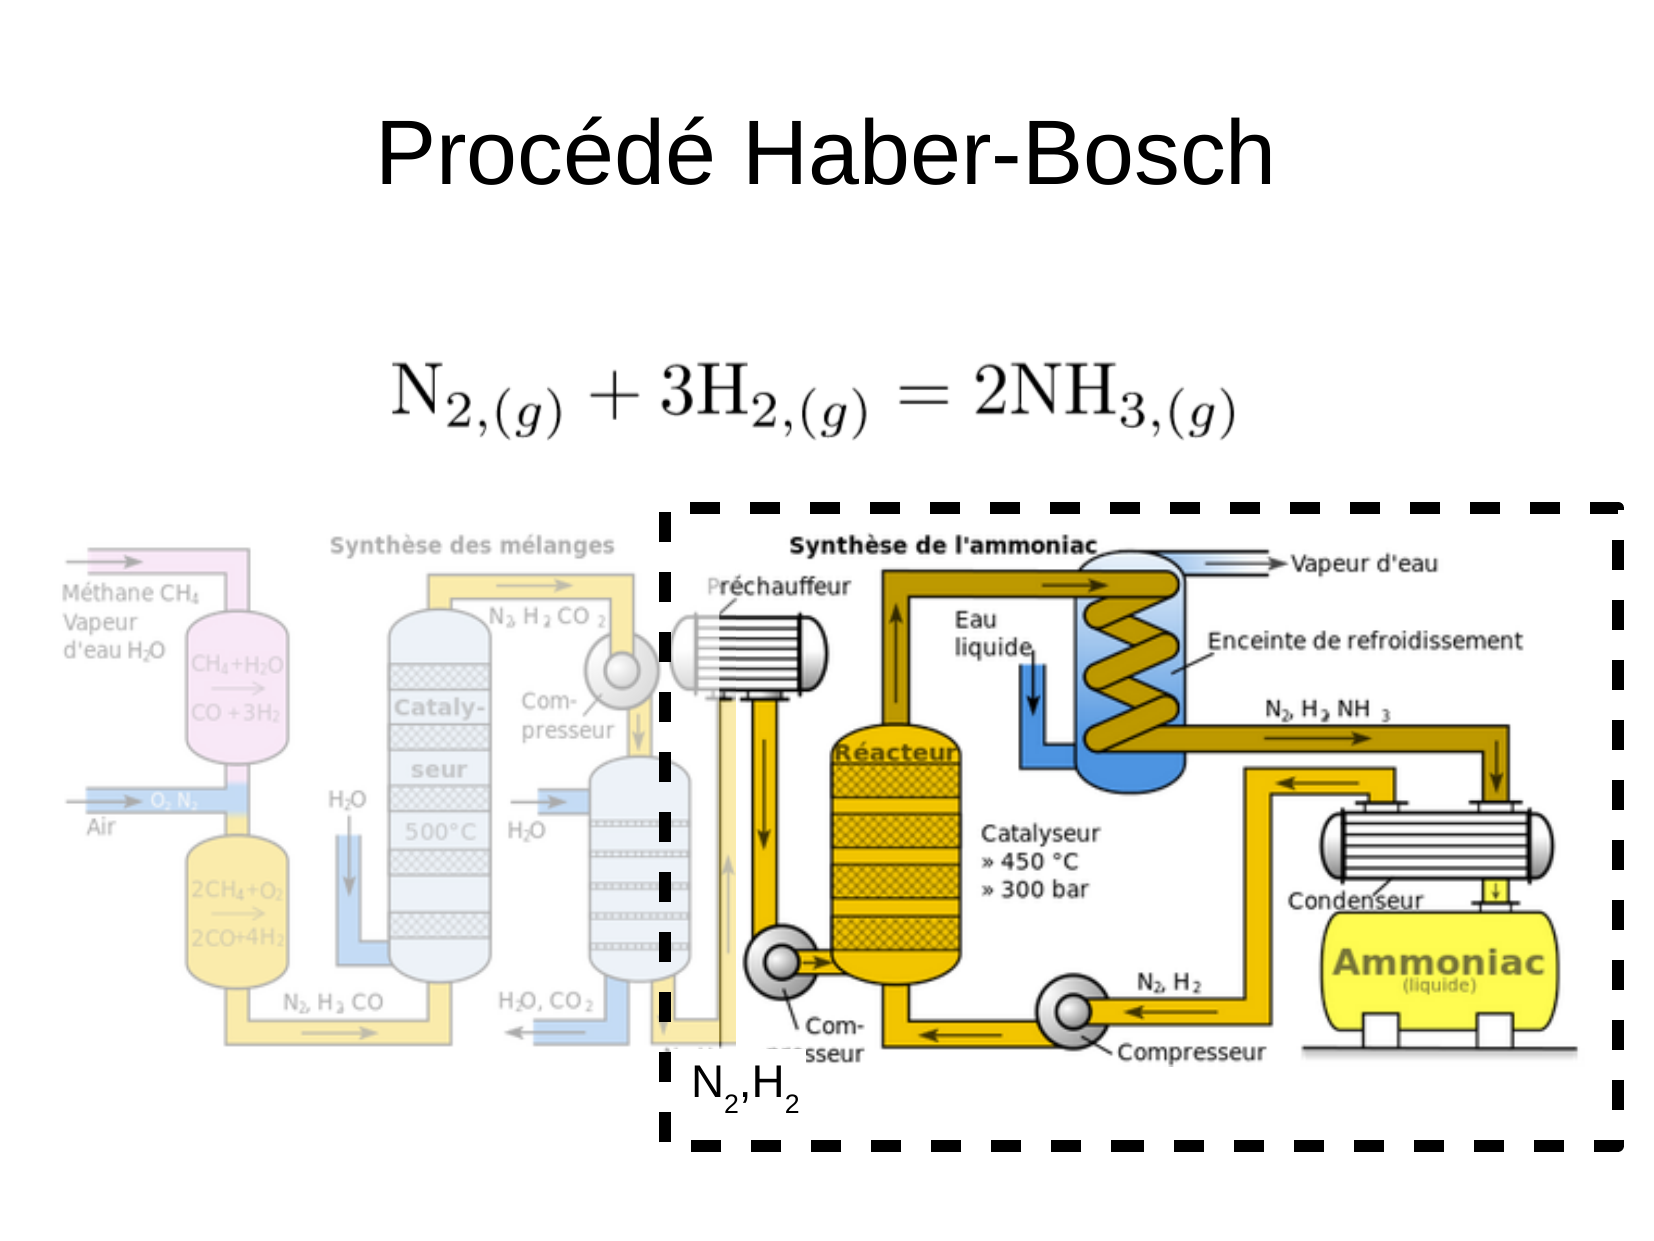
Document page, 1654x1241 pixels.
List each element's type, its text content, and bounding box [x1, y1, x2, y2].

picture [363, 338, 1264, 461]
text_box [671, 1049, 676, 1085]
title Procédé Haber-Bosch [82, 49, 1571, 257]
text_box N2,H2 [676, 1049, 815, 1126]
picture [59, 531, 1591, 1067]
